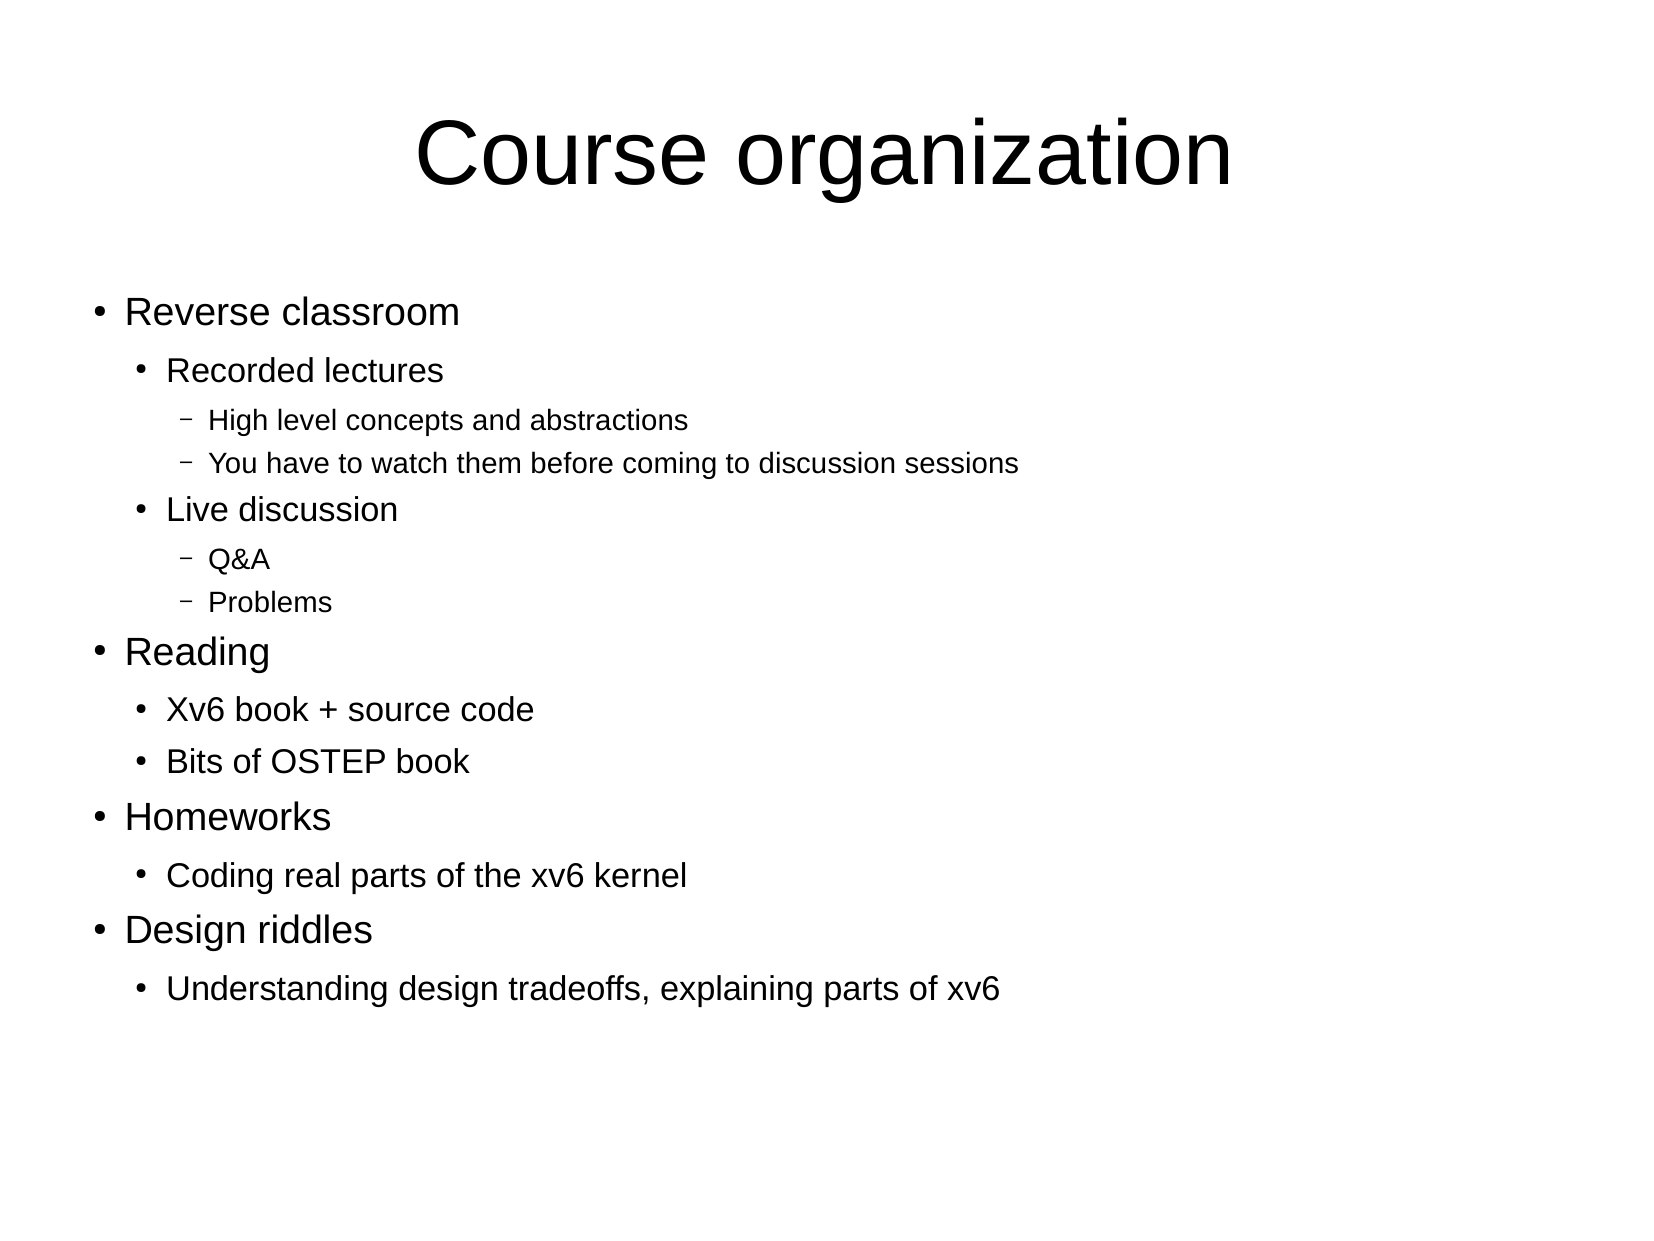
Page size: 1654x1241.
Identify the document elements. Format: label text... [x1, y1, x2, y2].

title Course organization [82, 49, 1571, 257]
list Reverse classroom Recorded lectures High level concepts and abstractions You have to watch them before coming to discussion sessions Live discussion Q&A Problems Reading Xv6 book + source code Bits of OSTEP book Homeworks Coding real parts of the xv6 kernel Design riddles Understanding design tradeoffs, explaining parts of xv6 [82, 290, 1571, 1010]
